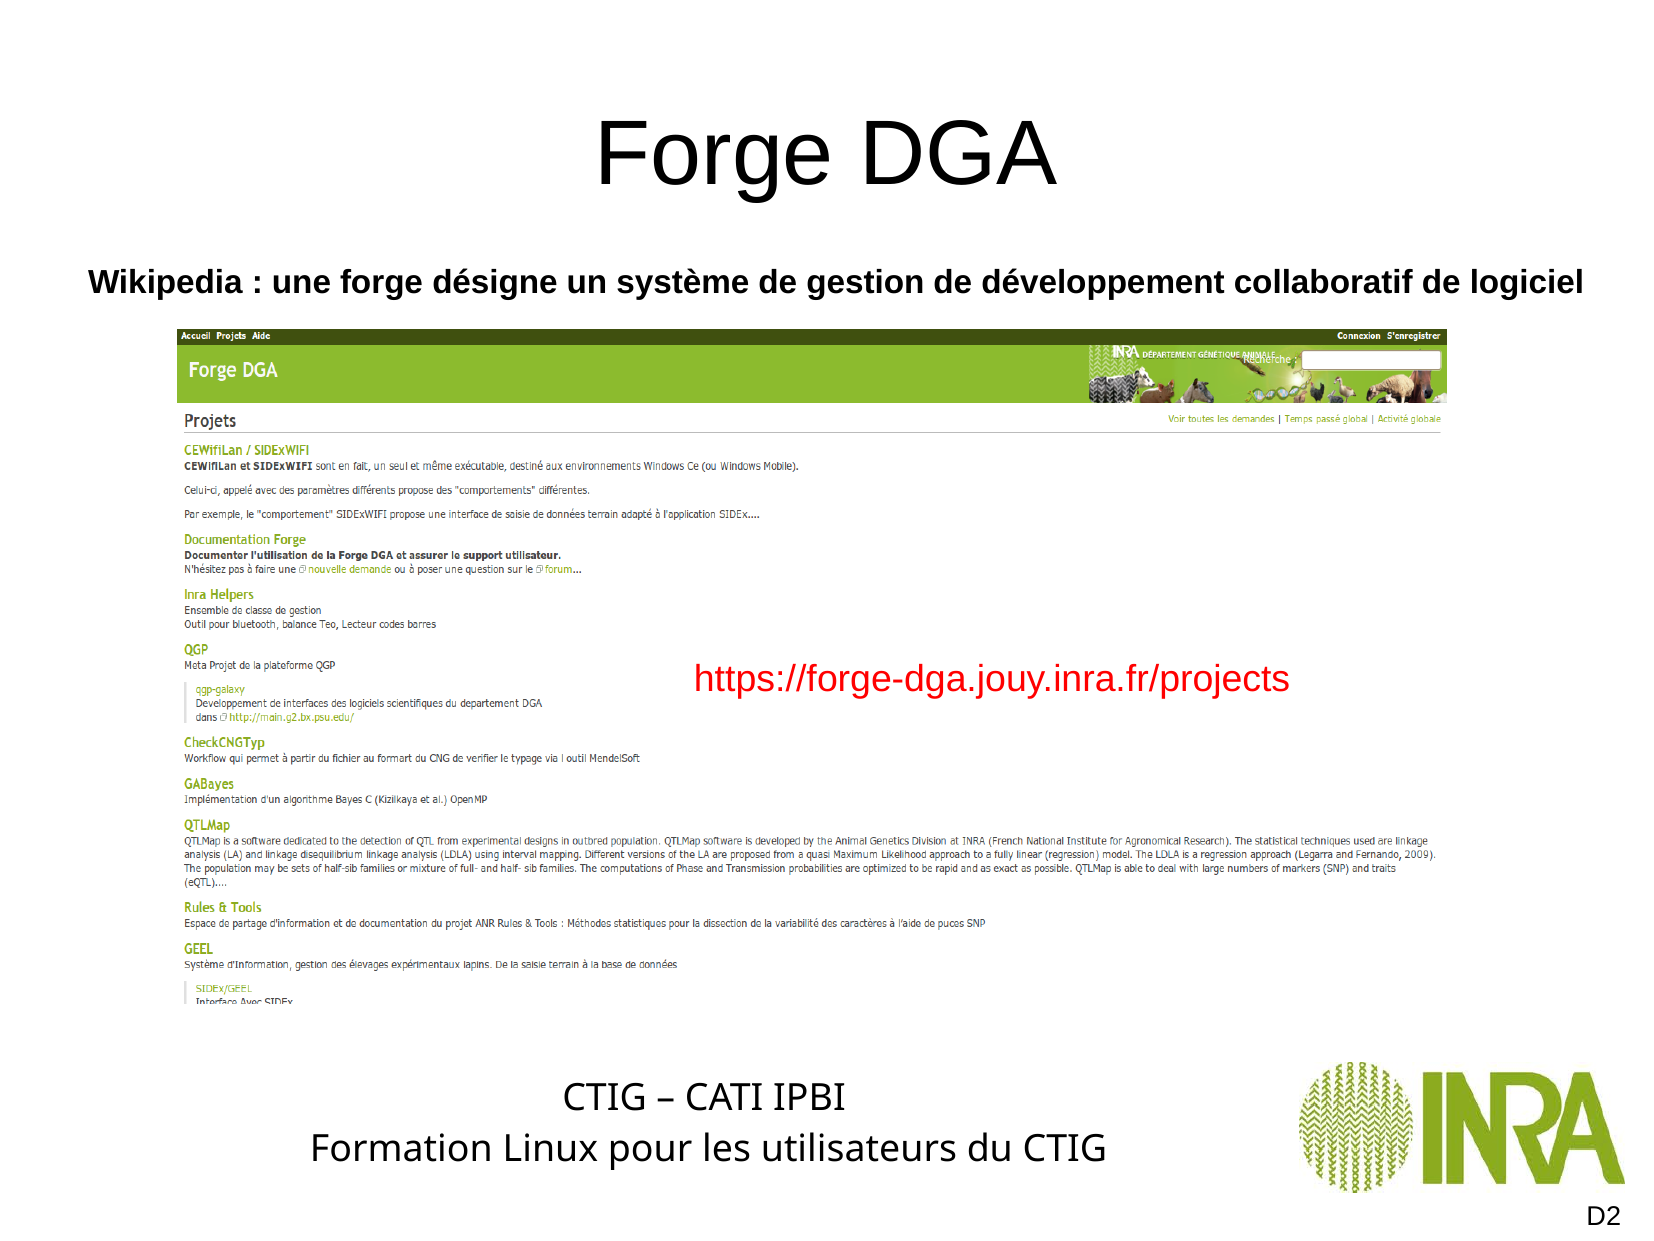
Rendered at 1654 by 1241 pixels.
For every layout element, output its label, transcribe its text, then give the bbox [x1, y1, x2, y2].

text_box https://forge-dga.jouy.inra.fr/projects [679, 649, 1306, 707]
title Forge DGA [82, 49, 1571, 256]
picture [1299, 1062, 1625, 1193]
text_box Wikipedia : une forge désigne un système de gestion de développement collaboratif de logiciel [73, 256, 1600, 310]
text_box D<numéro> [1571, 1193, 1654, 1239]
text_box CTIG – CATI IPBI Formation Linux pour les utilisateurs du CTIG [295, 1062, 1259, 1184]
picture [177, 329, 1447, 1004]
